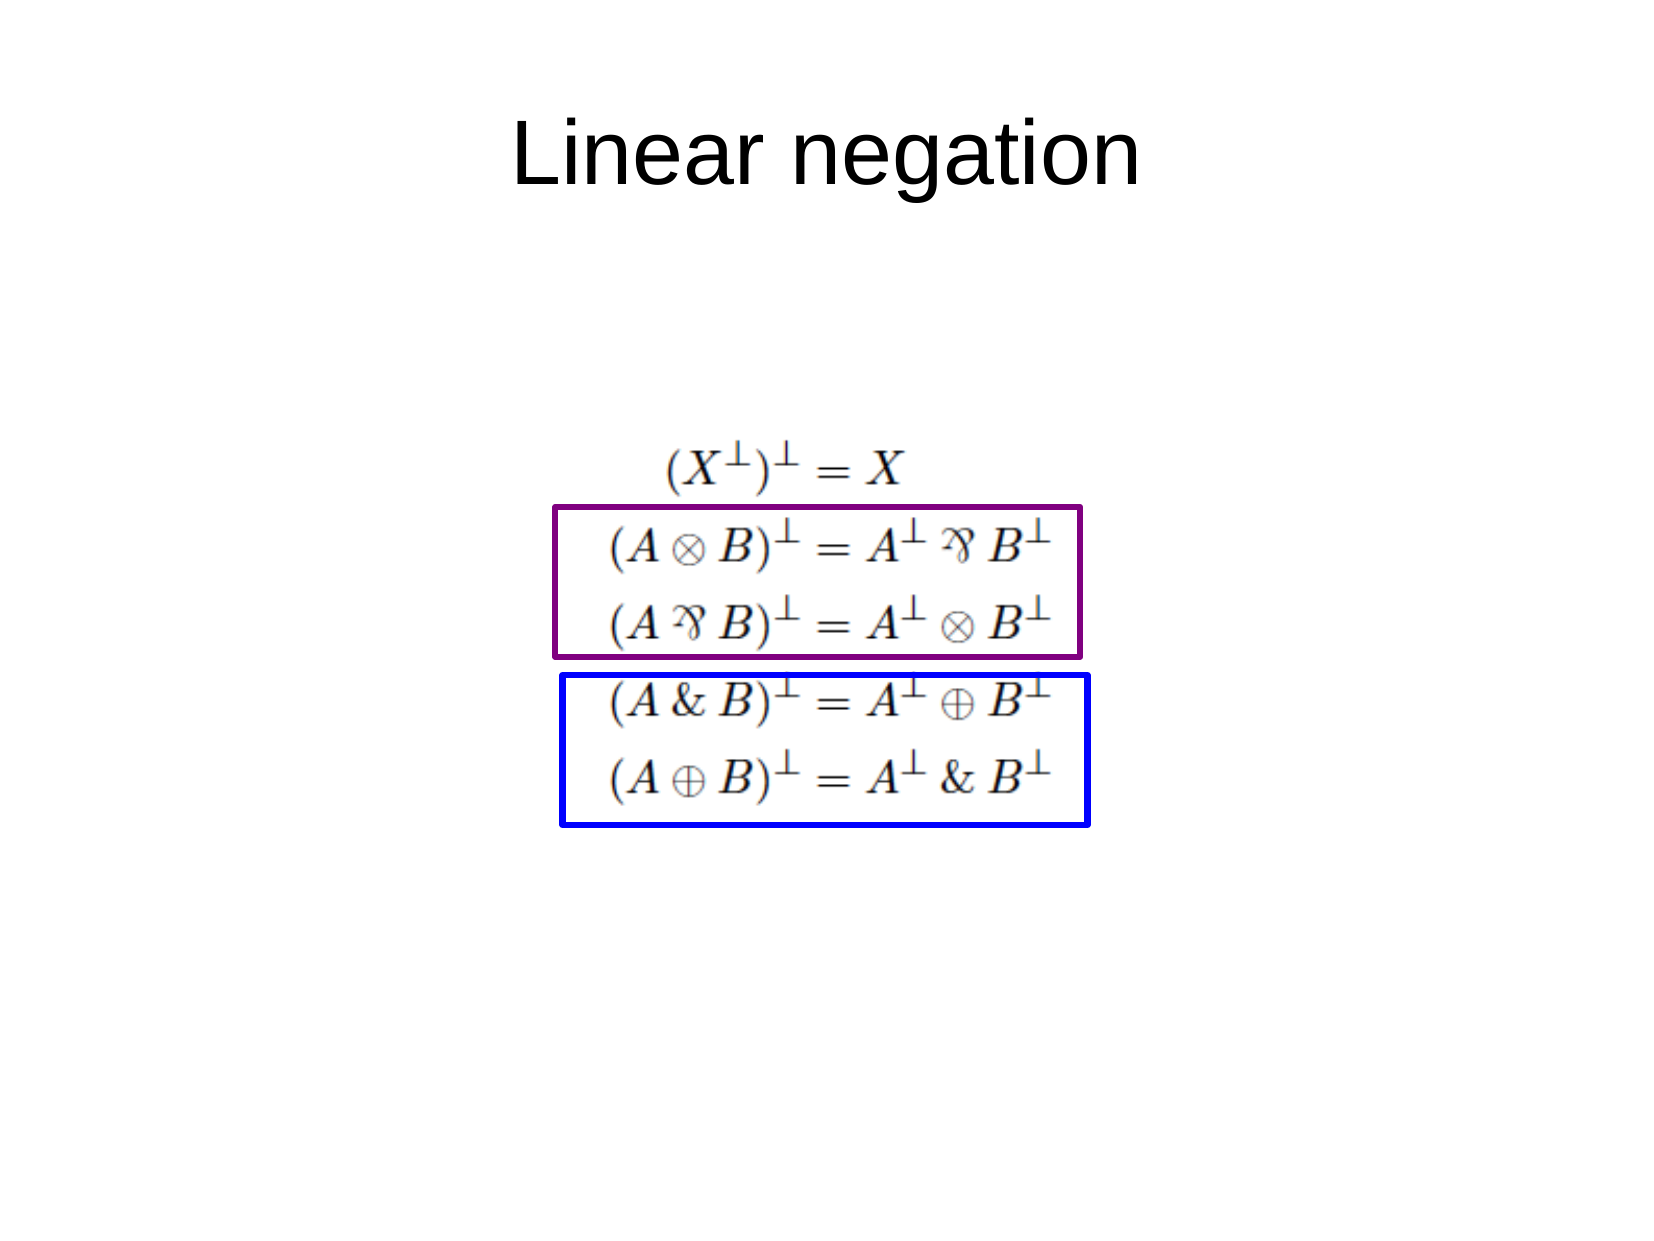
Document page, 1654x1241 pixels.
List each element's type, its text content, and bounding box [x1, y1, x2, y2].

text_box [562, 675, 1088, 826]
text_box [555, 506, 1081, 657]
title Linear negation [82, 56, 1571, 250]
picture [565, 420, 1105, 831]
